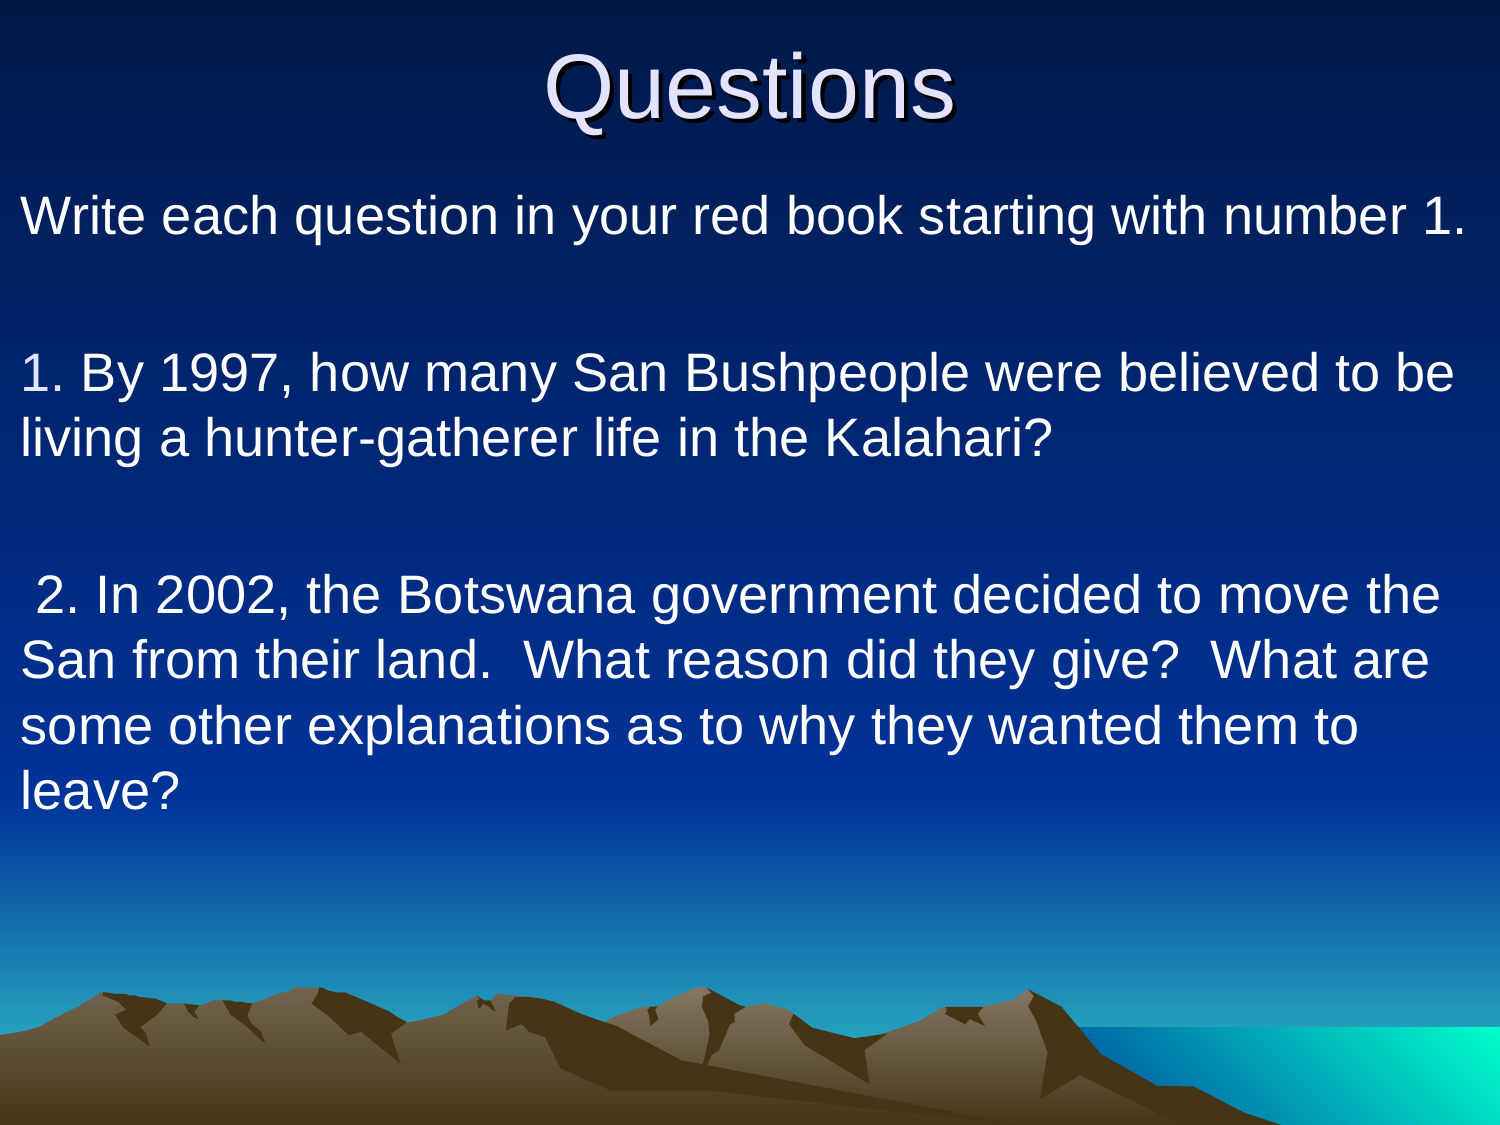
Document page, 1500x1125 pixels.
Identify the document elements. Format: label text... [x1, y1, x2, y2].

list Write each question in your red book starting with number 1. By 1997, how many San Bushpeople were believed to be living a hunter-gatherer life in the Kalahari? 2. In 2002, the Botswana government decided to move the San from their land. What reason did they give? What are some other explanations as to why they wanted them to leave? [5, 172, 1500, 1125]
title Questions [75, 37, 1426, 126]
